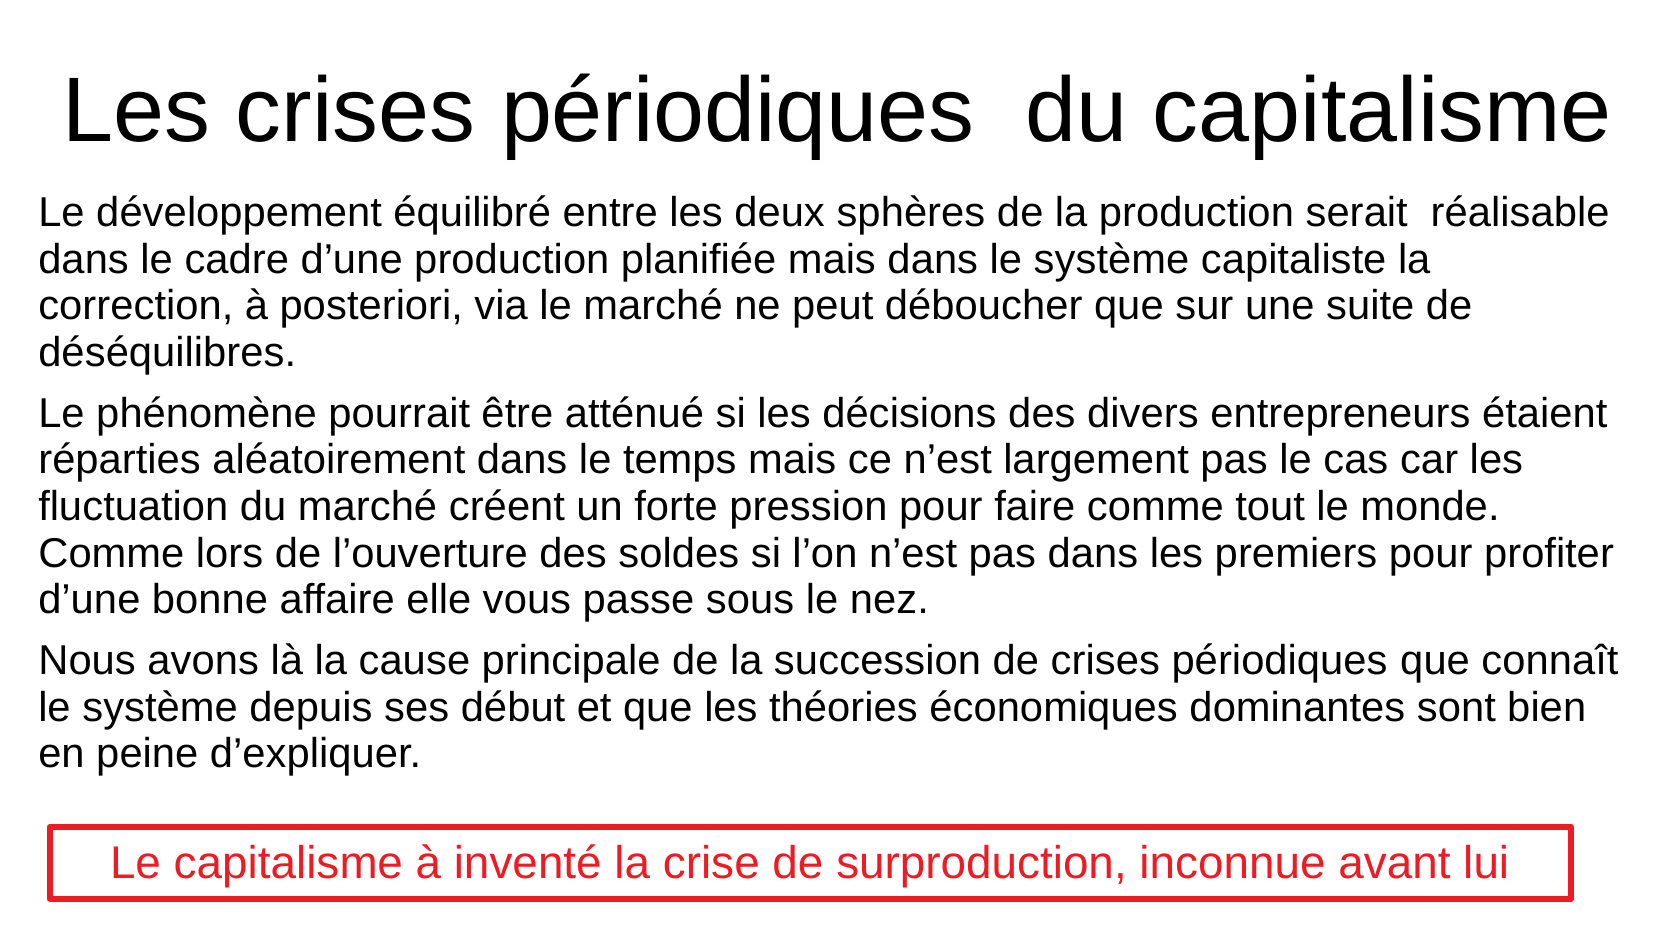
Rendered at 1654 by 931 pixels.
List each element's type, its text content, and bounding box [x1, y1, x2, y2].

title Les crises périodiques du capitalisme [47, 7, 1630, 213]
text_box Nous avons là la cause principale de la succession de crises périodiques que connaît le système depuis ses début et que les théories économiques dominantes sont bien en peine d’expliquer. [23, 629, 1642, 792]
text_box Le capitalisme à inventé la crise de surproduction, inconnue avant lui [49, 826, 1571, 899]
text_box Le phénomène pourrait être atténué si les décisions des divers entrepreneurs étaient réparties aléatoirement dans le temps mais ce n’est largement pas le cas car les fluctuation du marché créent un forte pression pour faire comme tout le monde. Comme lors de l’ouverture des soldes si l’on n’est pas dans les premiers pour profiter d’une bonne affaire elle vous passe sous le nez. [23, 383, 1642, 629]
text_box Le développement équilibré entre les deux sphères de la production serait réalisable dans le cadre d’une production planifiée mais dans le système capitaliste la correction, à posteriori, via le marché ne peut déboucher que sur une suite de déséquilibres. [23, 181, 1642, 383]
